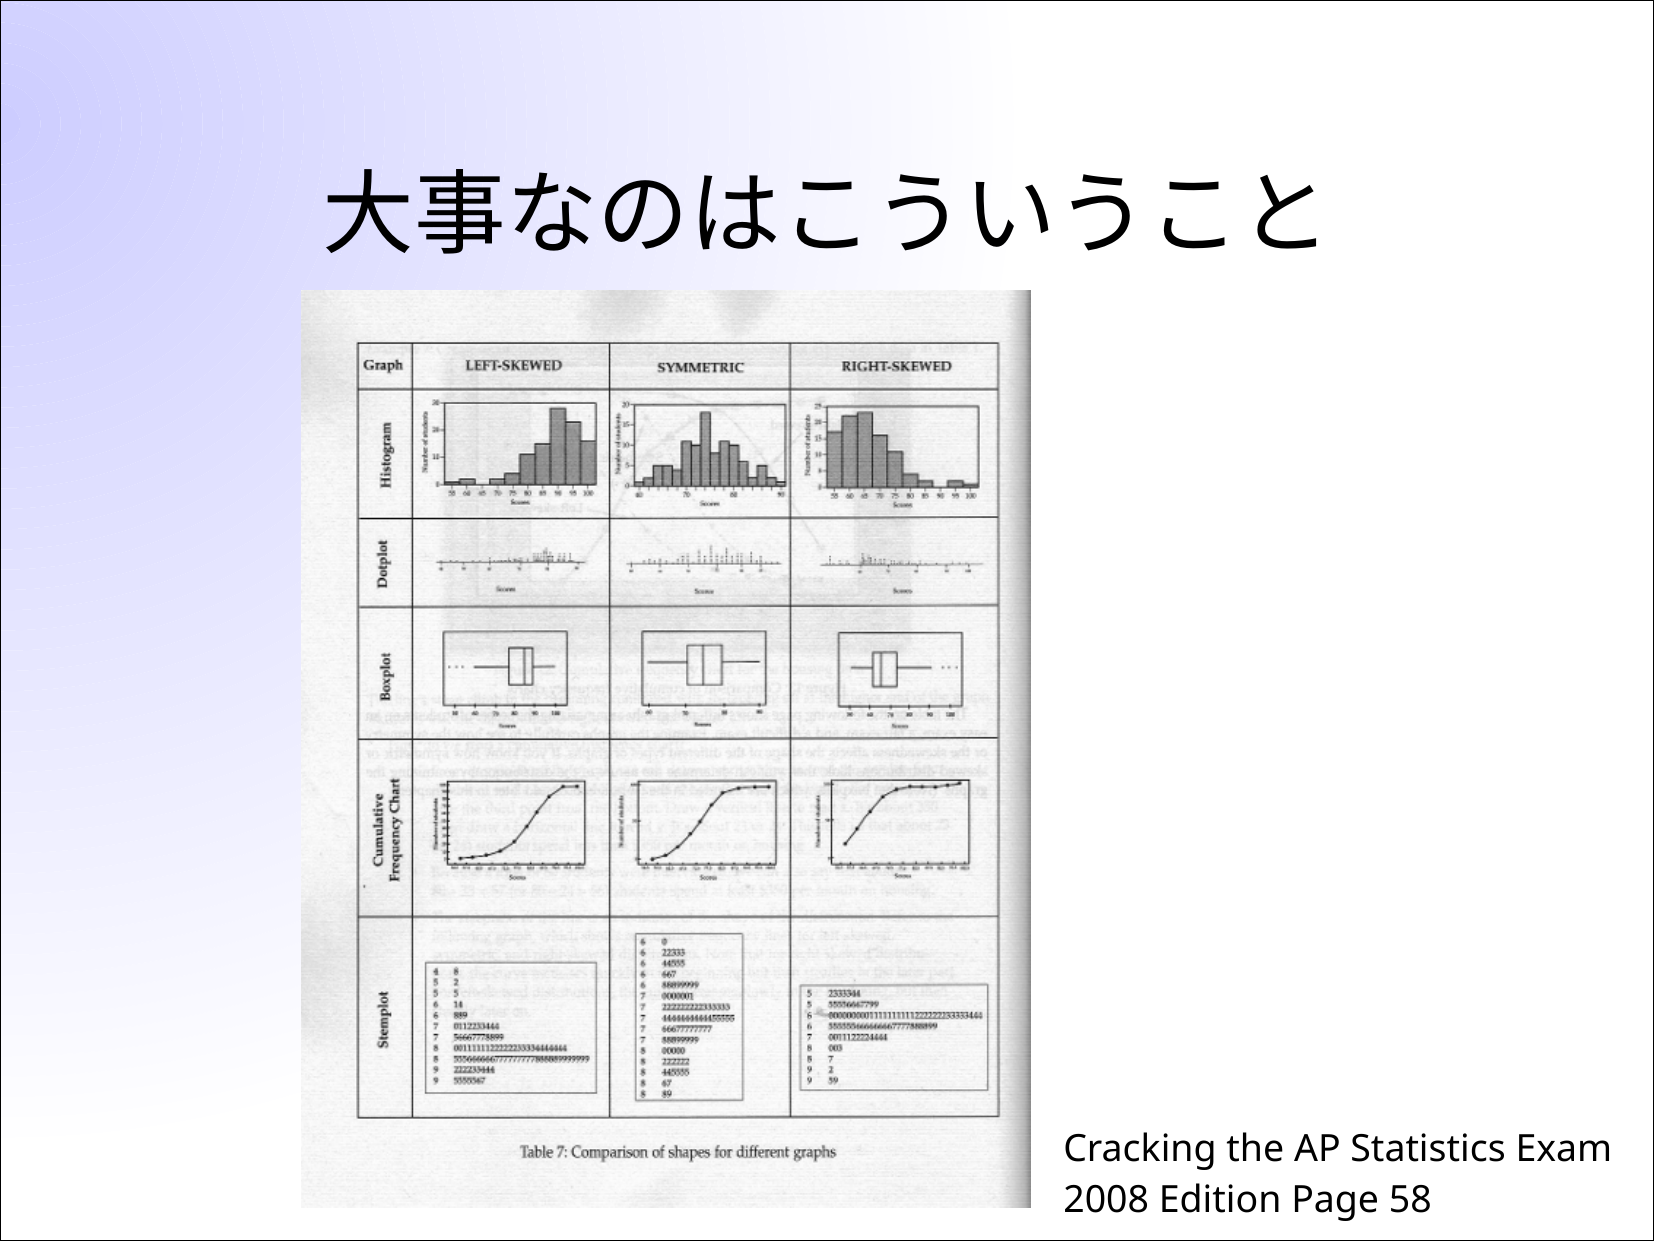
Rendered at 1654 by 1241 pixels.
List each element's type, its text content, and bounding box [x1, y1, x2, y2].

text_box Cracking the AP Statistics Exam 2008 Edition Page 58 [1048, 1114, 1631, 1210]
picture [301, 290, 1031, 1208]
title 大事なのはこういうこと [121, 102, 1534, 311]
